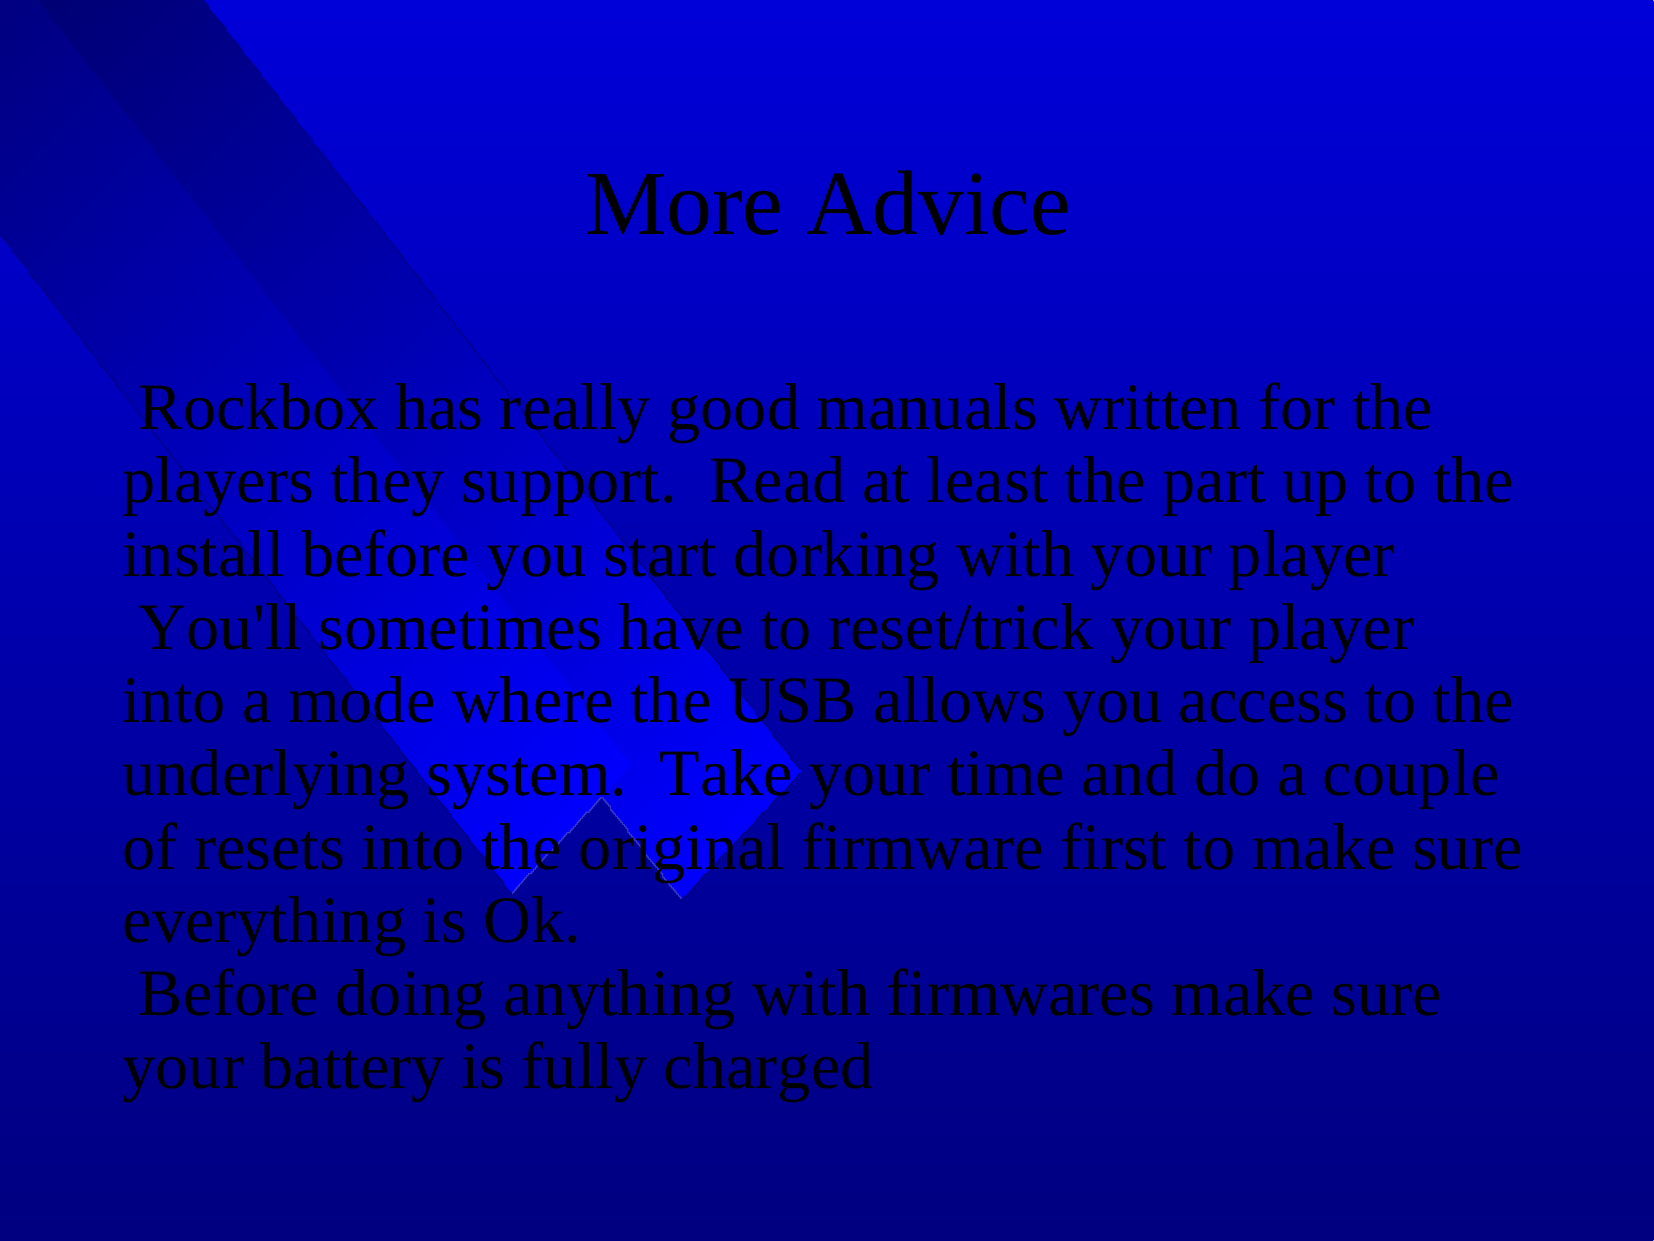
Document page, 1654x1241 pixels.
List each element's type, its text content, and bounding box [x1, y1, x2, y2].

title More Advice [122, 99, 1535, 307]
subtitle Rockbox has really good manuals written for the players they support. Read at least the part up to the install before you start dorking with your player You'll sometimes have to reset/trick your player into a mode where the USB allows you access to the underlying system. Take your time and do a couple of resets into the original firmware first to make sure everything is Ok. Before doing anything with firmwares make sure your battery is fully charged [122, 346, 1535, 1128]
